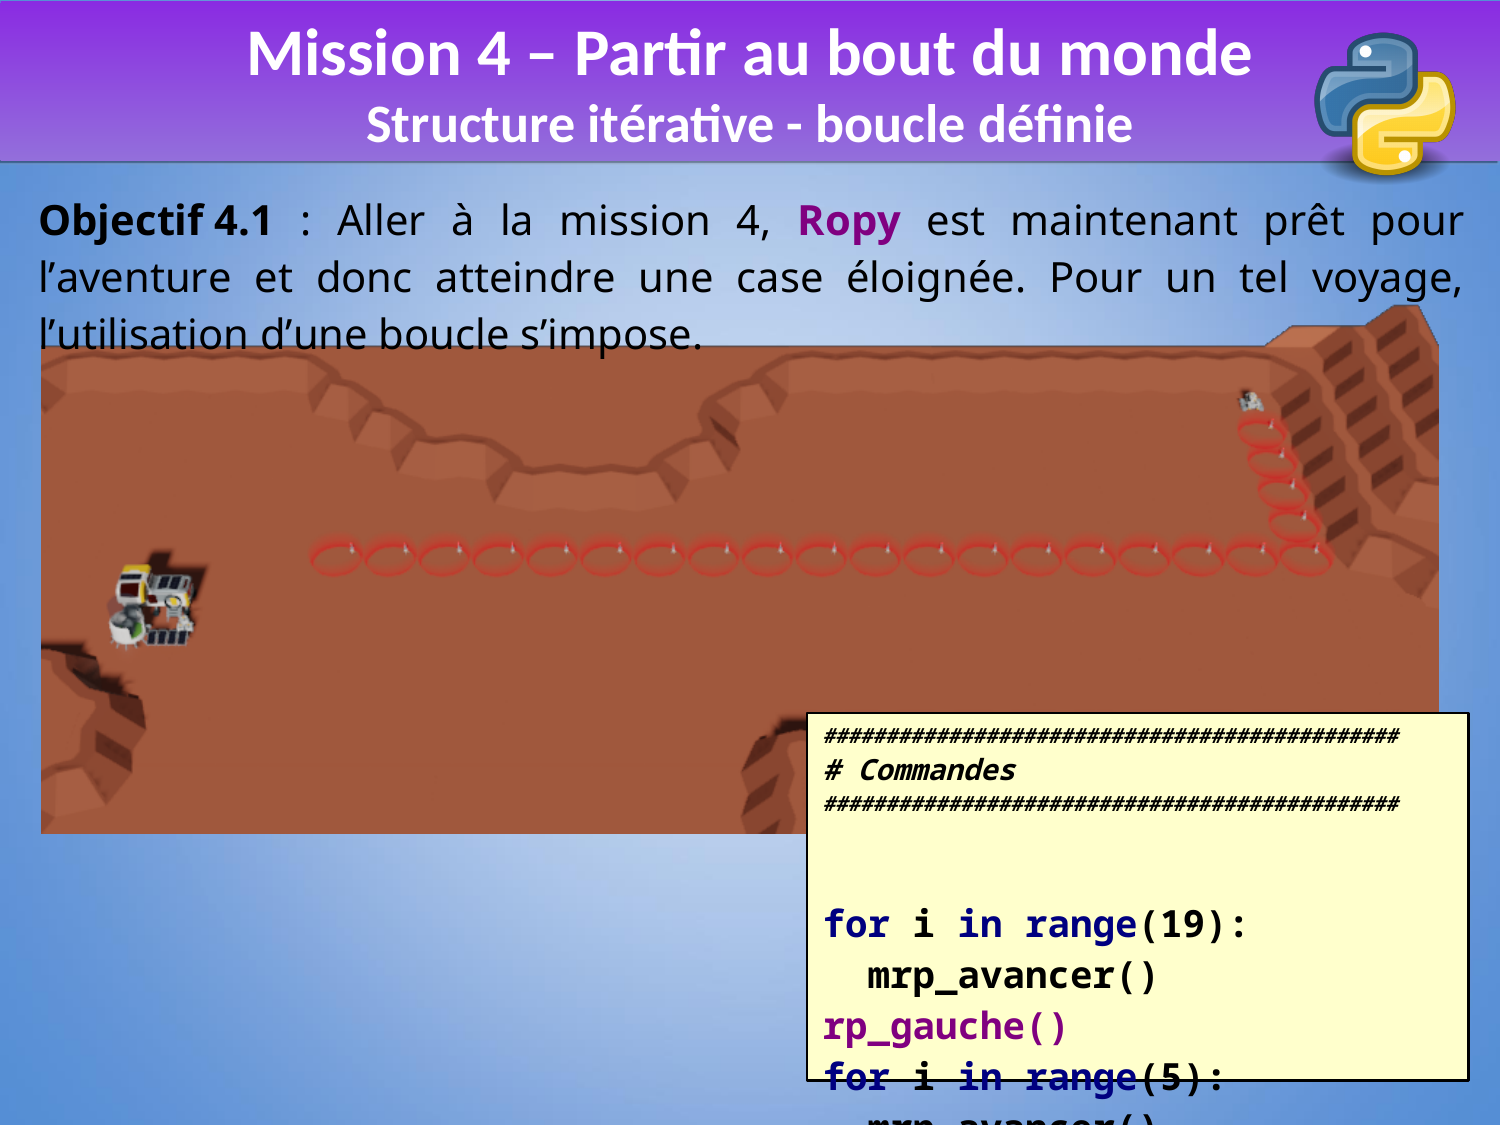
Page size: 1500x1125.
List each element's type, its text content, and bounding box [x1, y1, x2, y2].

text_box Objectif 4.1 : Aller à la mission 4, Ropy est maintenant prêt pour l’aventure et donc atteindre une case éloignée. Pour un tel voyage, l’utilisation d’une boucle s’impose. [23, 183, 1480, 324]
text_box Mission 4 – Partir au bout du monde Structure itérative - boucle définie [0, 1, 1500, 161]
text_box ############################################## # Commandes ############################################## for i in range(19): mrp_avancer() rp_gauche() for i in range(5): mrp_avancer() [806, 712, 1469, 1081]
picture [0, 29, 1500, 1125]
